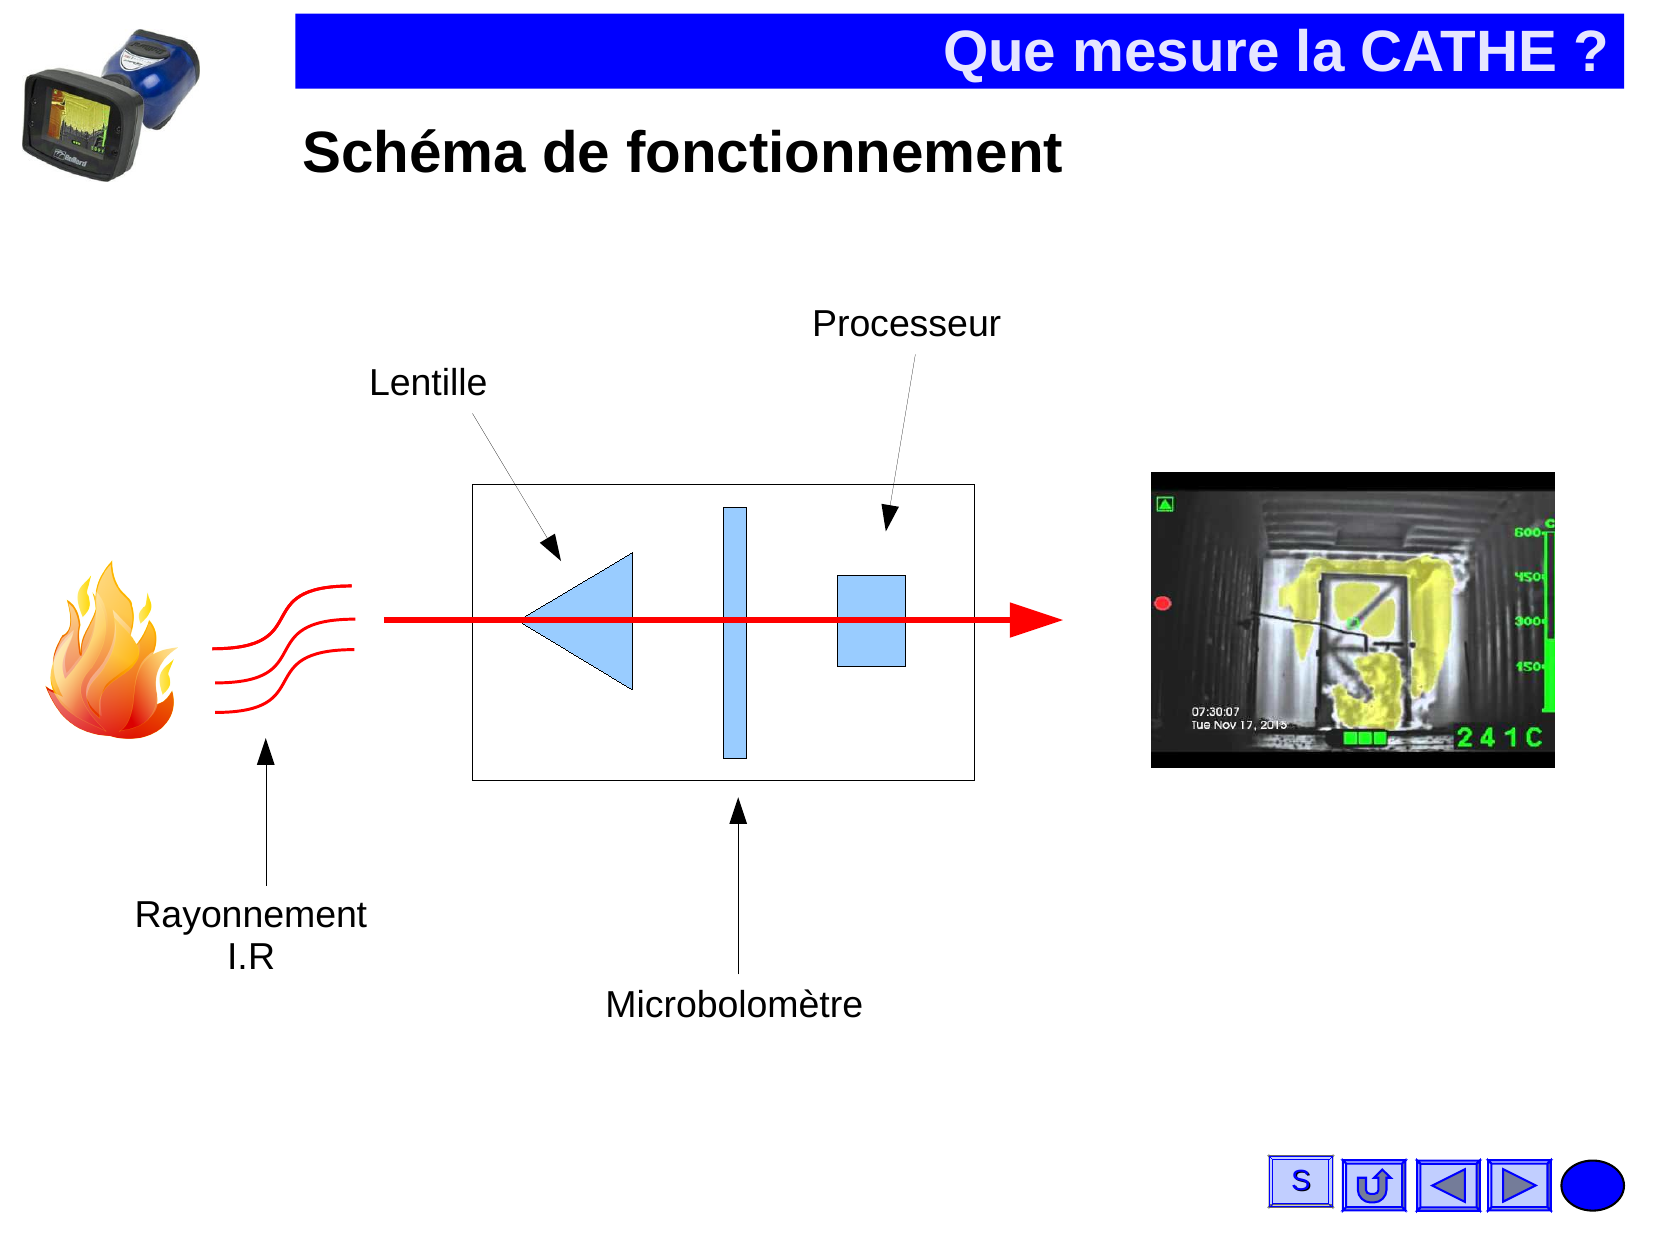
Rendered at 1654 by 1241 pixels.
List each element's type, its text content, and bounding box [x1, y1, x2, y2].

picture [1151, 472, 1555, 768]
text_box Rayonnement I.R [118, 885, 384, 1015]
text_box [837, 575, 906, 617]
text_box [1561, 1160, 1625, 1211]
picture [45, 560, 178, 739]
text_box Que mesure la CATHE ? [295, 13, 1625, 89]
text_box Microbolomètre [590, 976, 945, 1034]
text_box Schéma de fonctionnement [287, 112, 1079, 193]
text_box [524, 552, 633, 617]
text_box [837, 623, 906, 667]
text_box [723, 507, 747, 617]
text_box [522, 623, 633, 690]
picture [22, 29, 200, 182]
text_box Lentille [354, 354, 532, 412]
text_box Processeur [797, 295, 1063, 355]
text_box [723, 623, 747, 759]
